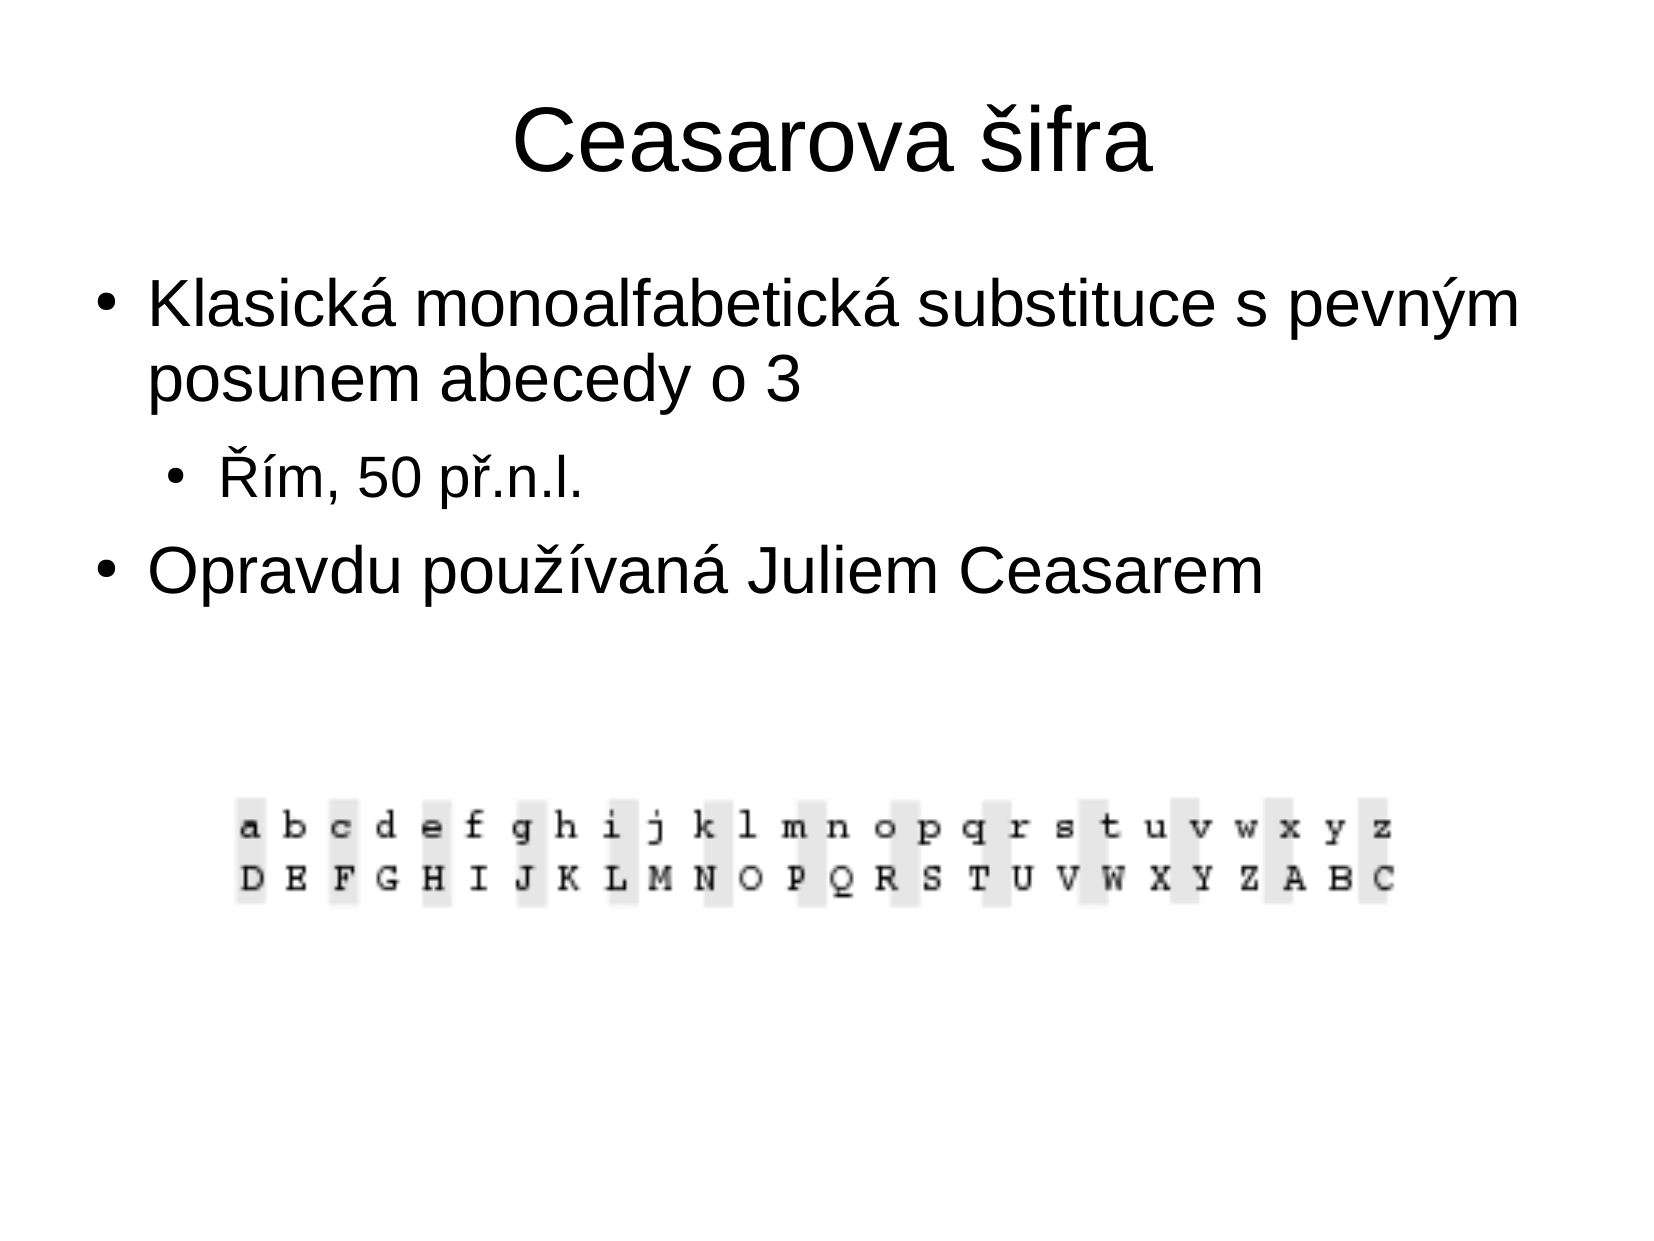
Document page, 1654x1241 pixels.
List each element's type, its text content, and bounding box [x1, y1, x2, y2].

list Klasická monoalfabetická substituce s pevným posunem abecedy o 3 Řím, 50 př.n.l. Opravdu používaná Juliem Ceasarem [76, 265, 1565, 1070]
picture [229, 797, 1411, 916]
title Ceasarova šifra [88, 43, 1577, 237]
